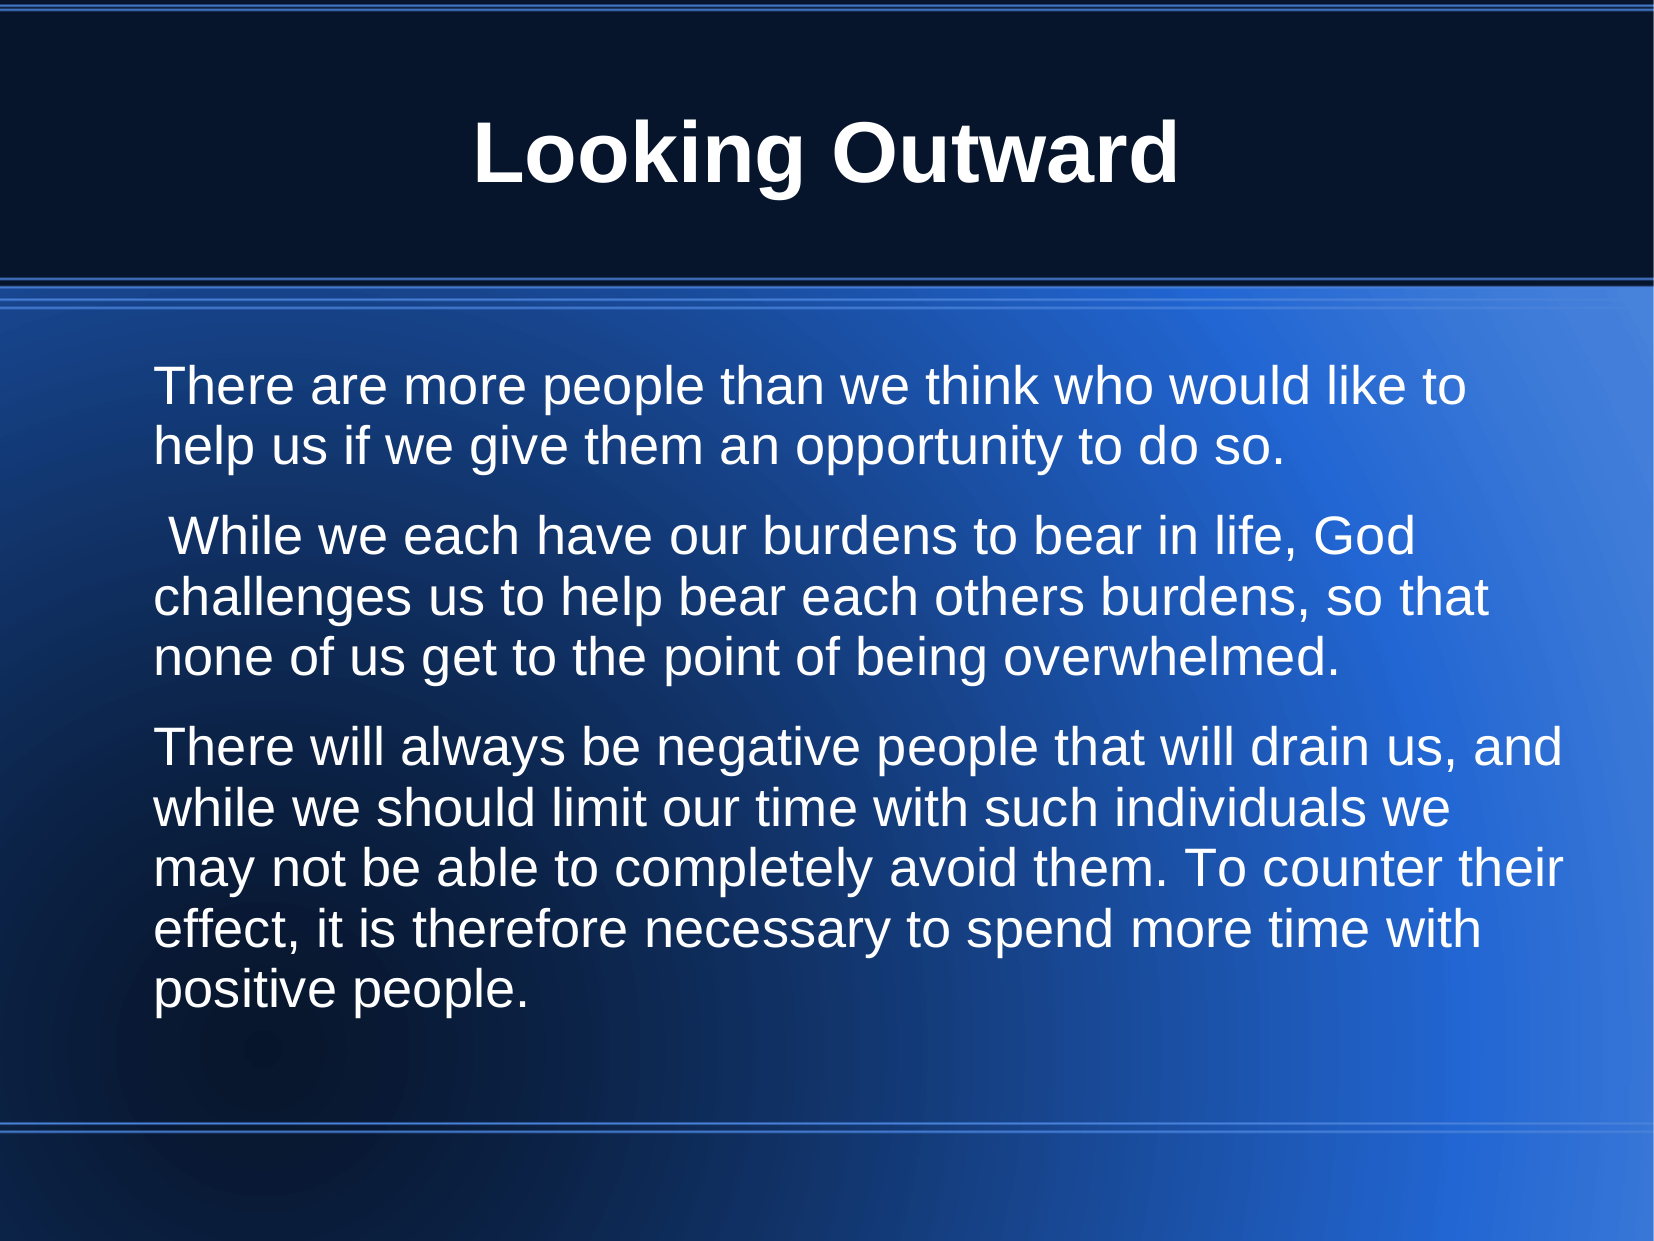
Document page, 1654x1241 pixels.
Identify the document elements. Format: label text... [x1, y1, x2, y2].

title Looking Outward [82, 49, 1571, 257]
list There are more people than we think who would like to help us if we give them an opportunity to do so. While we each have our burdens to bear in life, God challenges us to help bear each others burdens, so that none of us get to the point of being overwhelmed. There will always be negative people that will drain us, and while we should limit our time with such individuals we may not be able to completely avoid them. To counter their effect, it is therefore necessary to spend more time with positive people. [82, 355, 1571, 1058]
picture [0, 0, 1654, 1241]
